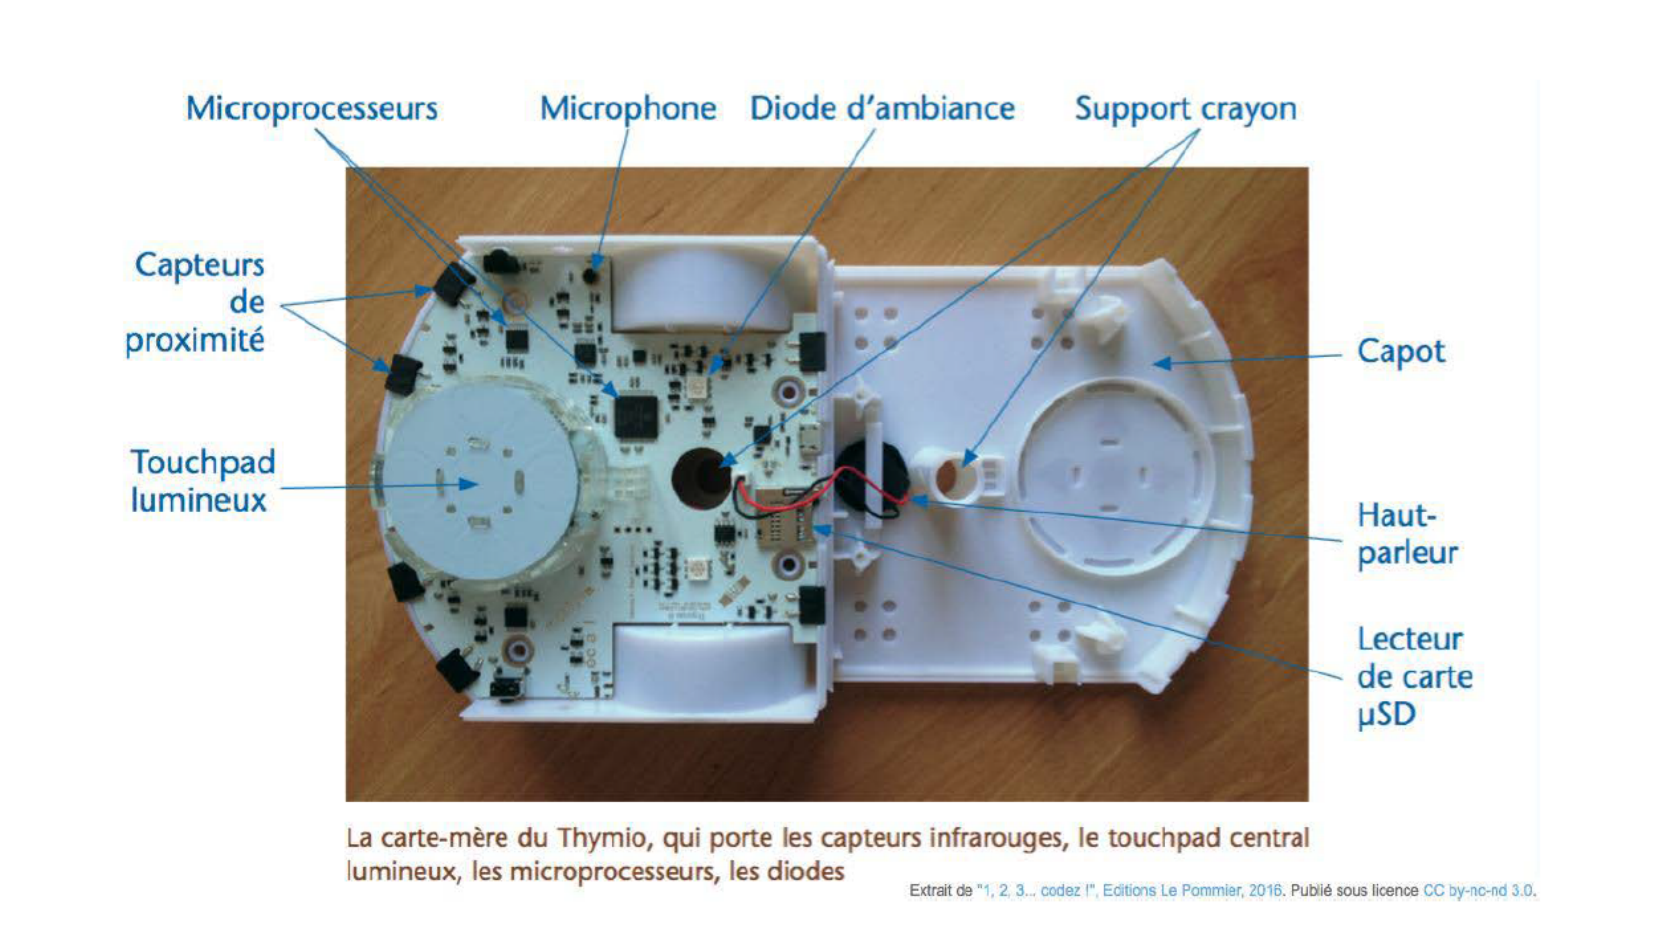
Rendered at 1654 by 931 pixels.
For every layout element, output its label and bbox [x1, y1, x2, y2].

picture [118, 47, 1548, 920]
